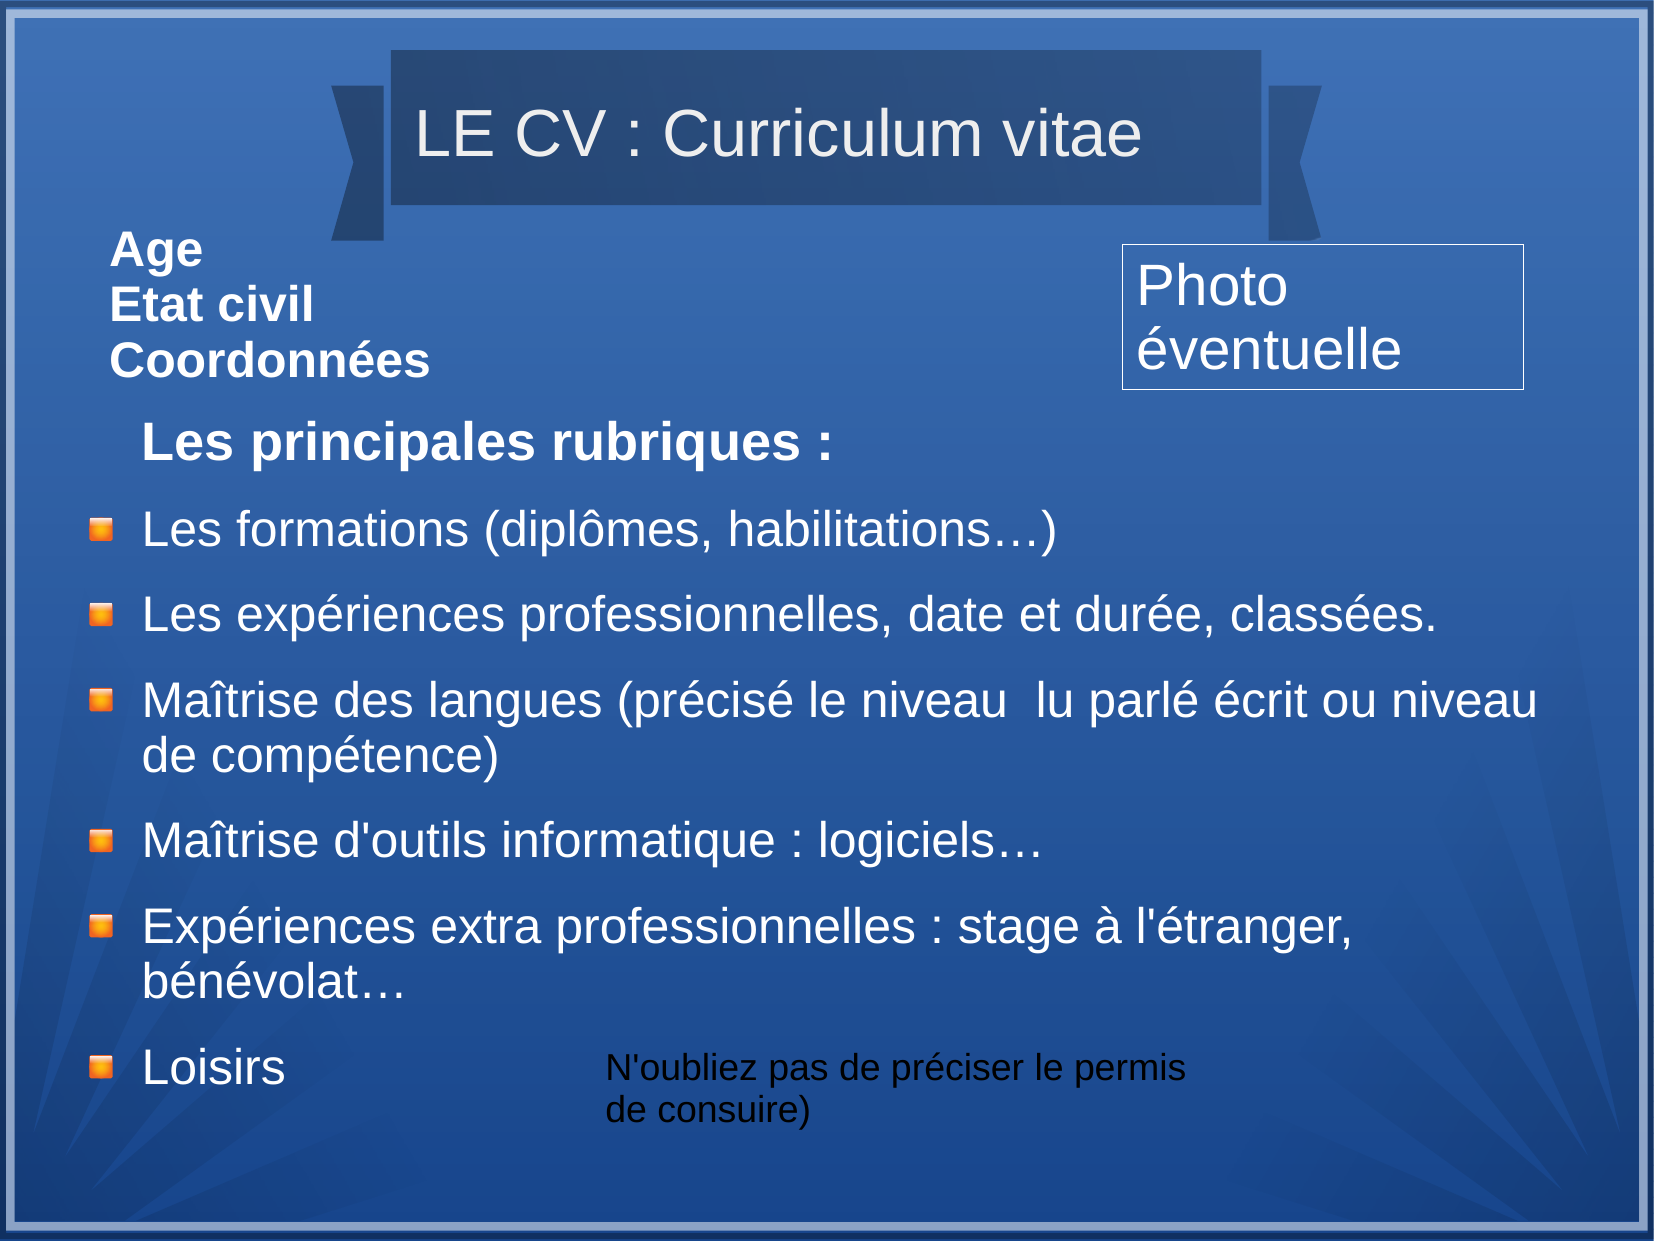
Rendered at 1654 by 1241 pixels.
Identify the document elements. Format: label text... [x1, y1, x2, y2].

list Les principales rubriques : Les formations (diplômes, habilitations…) Les expériences professionnelles, date et durée, classées. Maîtrise des langues (précisé le niveau lu parlé écrit ou niveau de compétence) Maîtrise d'outils informatique : logiciels… Expériences extra professionnelles : stage à l'étranger, bénévolat… Loisirs [70, 307, 1560, 1241]
text_box N'oubliez pas de préciser le permis de consuire) [590, 1039, 1241, 1139]
title LE CV : Curriculum vitae [342, 54, 1217, 213]
text_box Age Etat civil Coordonnées [94, 213, 449, 396]
text_box Photo éventuelle [1122, 244, 1524, 390]
